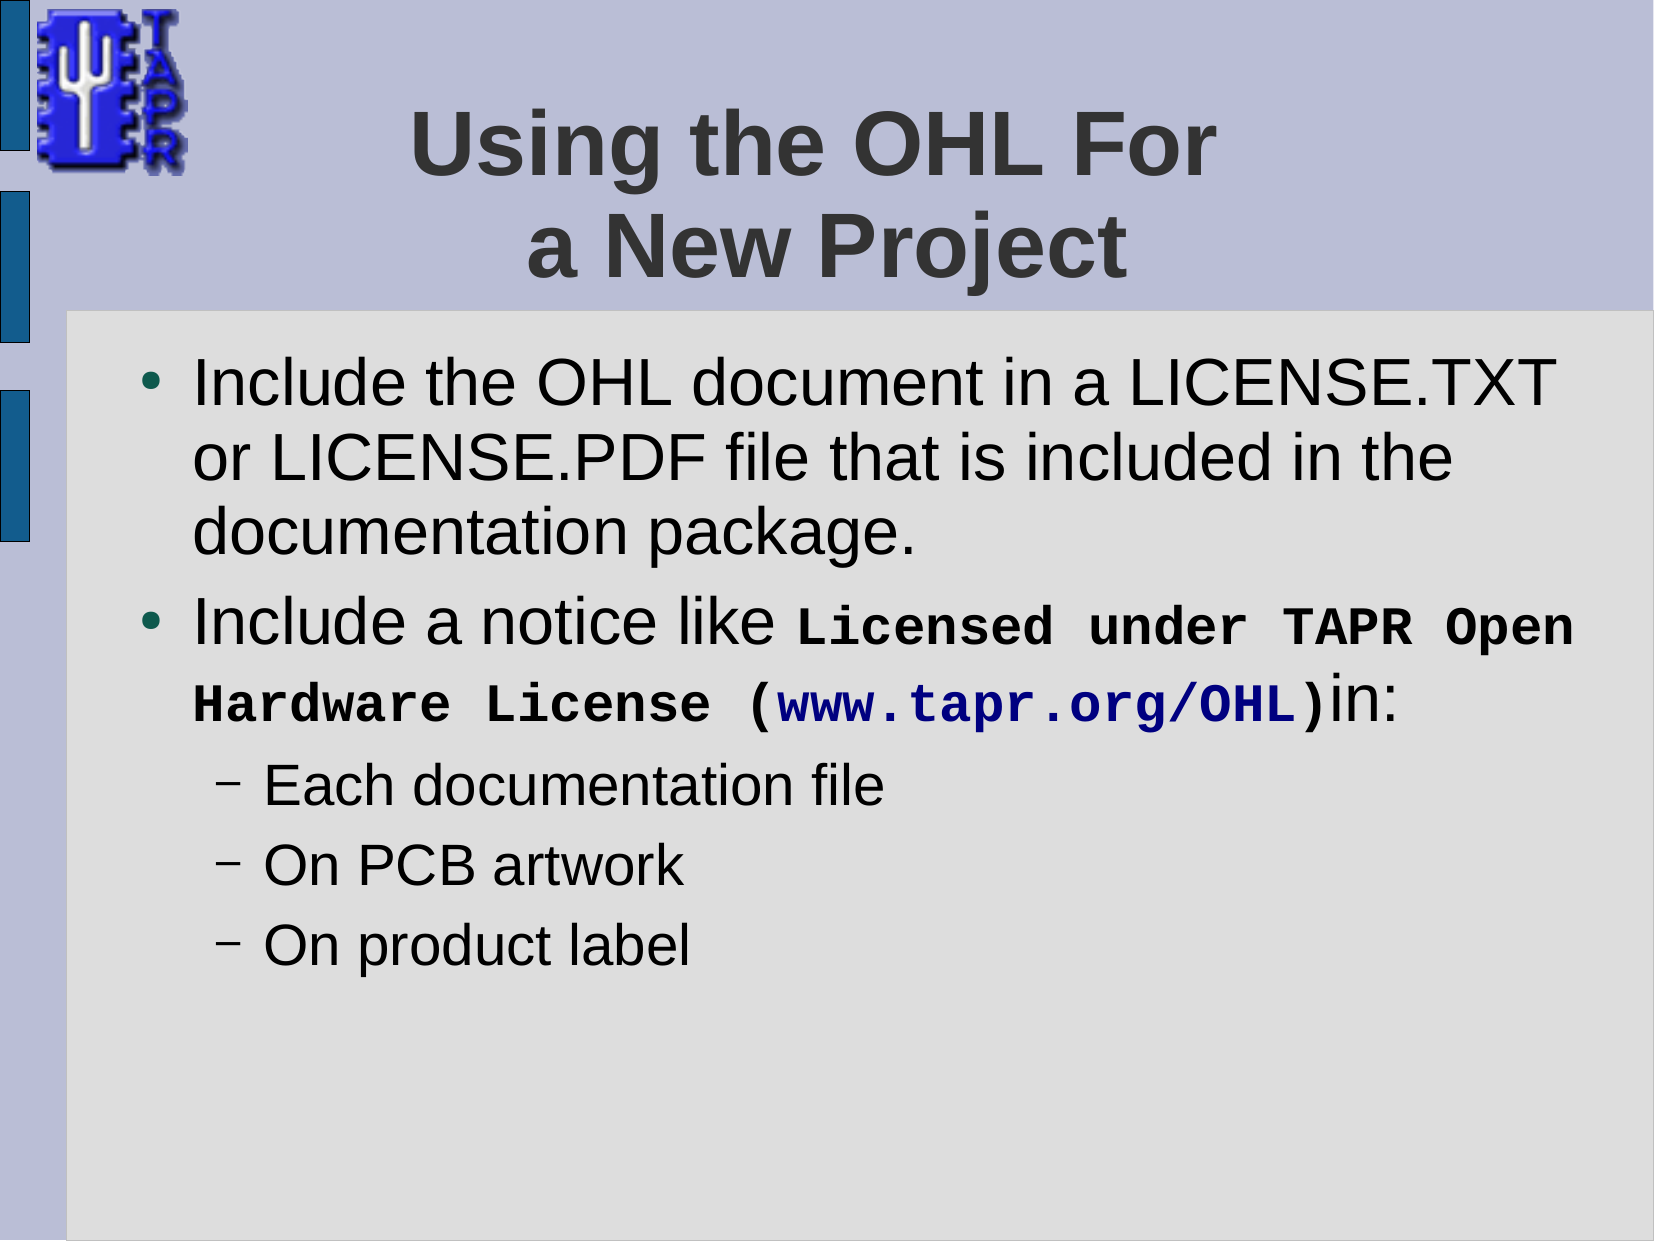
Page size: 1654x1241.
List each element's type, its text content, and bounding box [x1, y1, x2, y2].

list Include the OHL document in a LICENSE.TXT or LICENSE.PDF file that is included in the documentation package. Include a notice like Licensed under TAPR Open Hardware License (www.tapr.org/OHL)in: Each documentation file On PCB artwork On product label [121, 344, 1613, 1127]
title Using the OHL For a New Project [121, 91, 1534, 299]
picture [37, 9, 188, 176]
